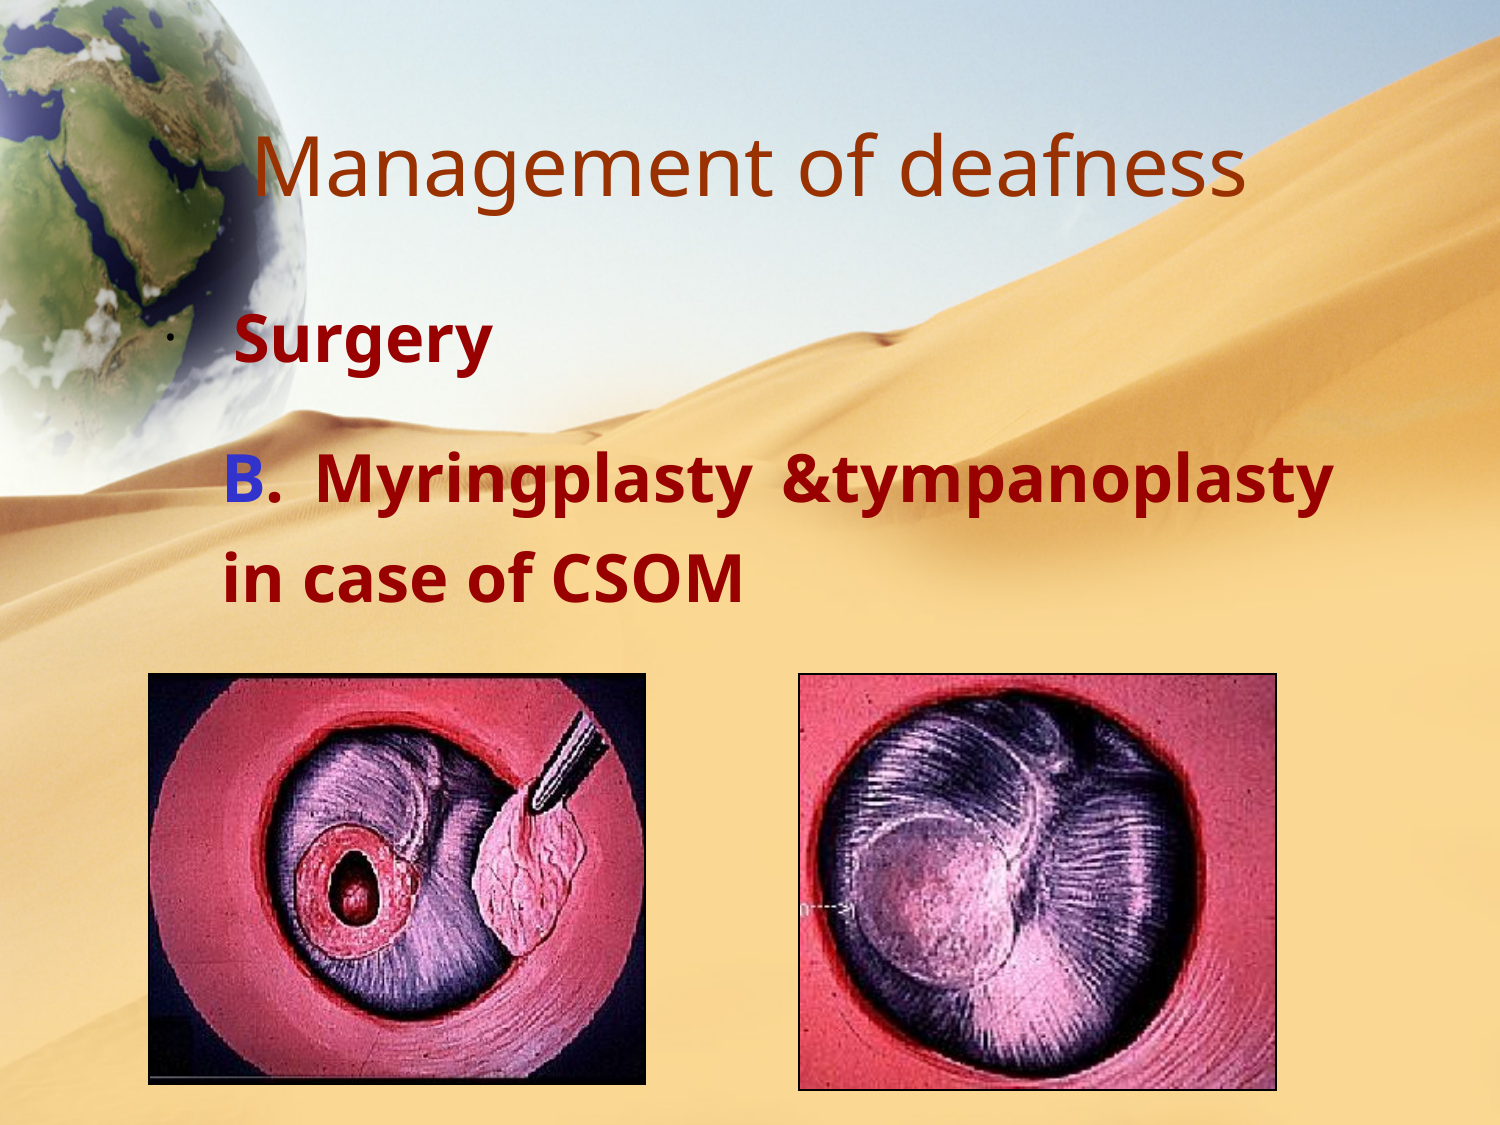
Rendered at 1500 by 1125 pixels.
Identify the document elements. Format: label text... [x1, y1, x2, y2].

text_box Surgery B. Myringplasty &tympanoplasty in case of CSOM [150, 275, 1351, 776]
picture [0, 0, 1500, 1125]
text_box Management of deafness [112, 99, 1388, 288]
